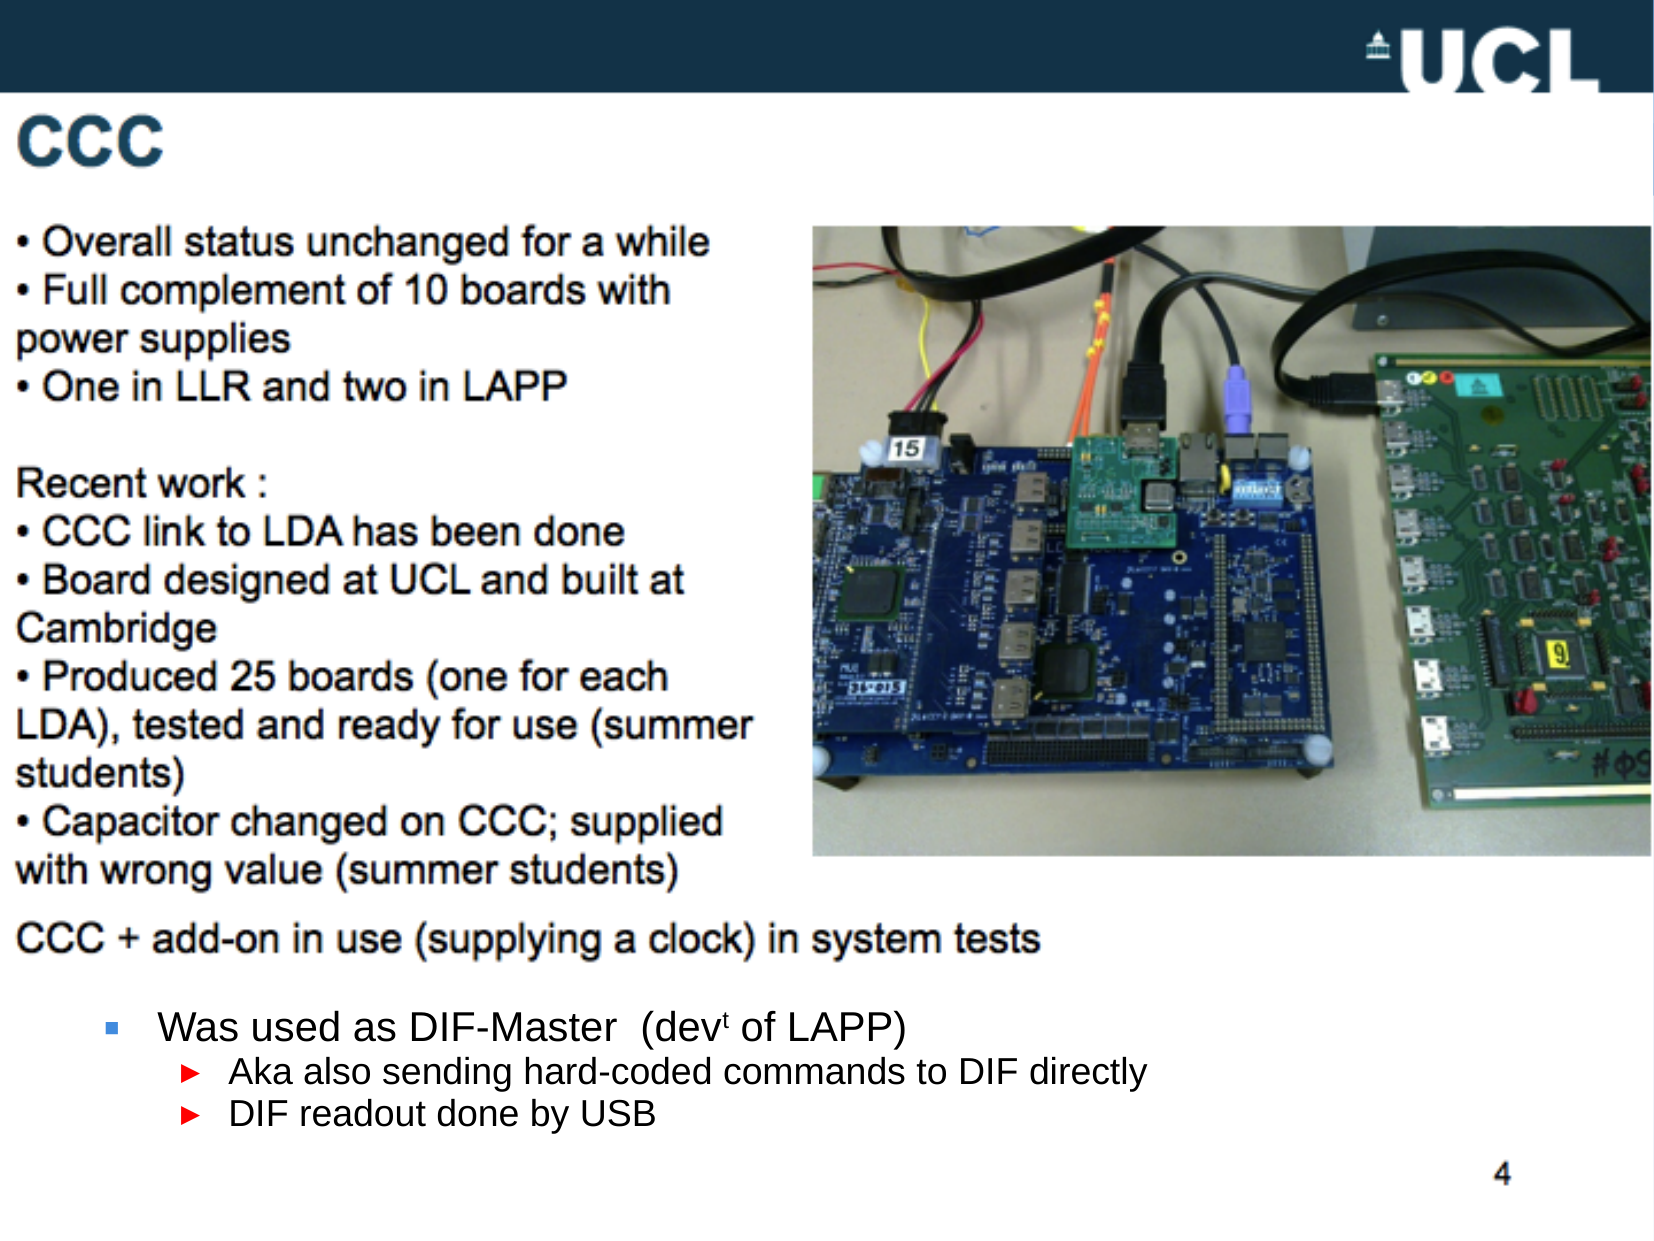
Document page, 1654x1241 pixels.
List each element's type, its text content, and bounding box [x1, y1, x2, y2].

text_box Was used as DIF-Master (devt of LAPP) Aka also sending hard-coded commands to DIF directly DIF readout done by USB [71, 996, 1359, 1191]
picture [0, 0, 1654, 1241]
